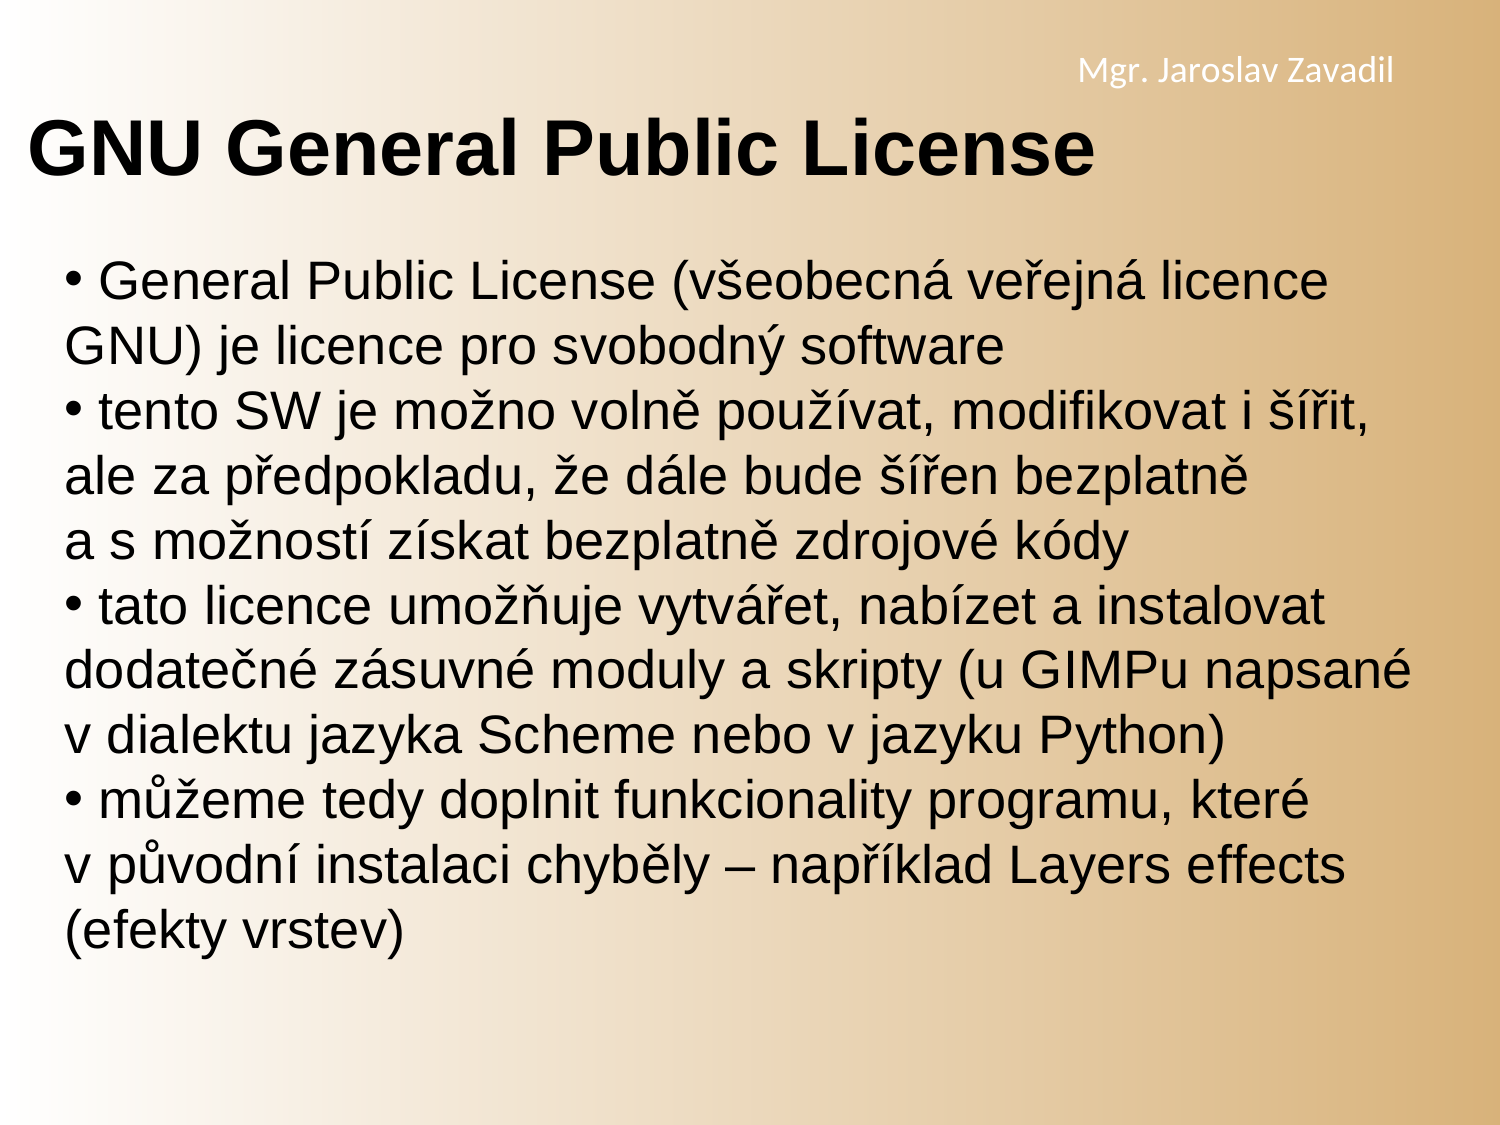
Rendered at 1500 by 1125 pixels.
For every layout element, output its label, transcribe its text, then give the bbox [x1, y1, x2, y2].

title GNU General Public License [0, 49, 1126, 238]
text_box Mgr. Jaroslav Zavadil [1062, 37, 1450, 98]
text_box General Public License (všeobecná veřejná licence GNU) je licence pro svobodný software tento SW je možno volně používat, modifikovat i šířit, ale za předpokladu, že dále bude šířen bezplatně a s možností získat bezplatně zdrojové kódy tato licence umožňuje vytvářet, nabízet a instalovat dodatečné zásuvné moduly a skripty (u GIMPu napsané v dialektu jazyka Scheme nebo v jazyku Python) můžeme tedy doplnit funkcionality programu, které v původní instalaci chyběly – například Layers effects (efekty vrstev) [49, 237, 1438, 968]
